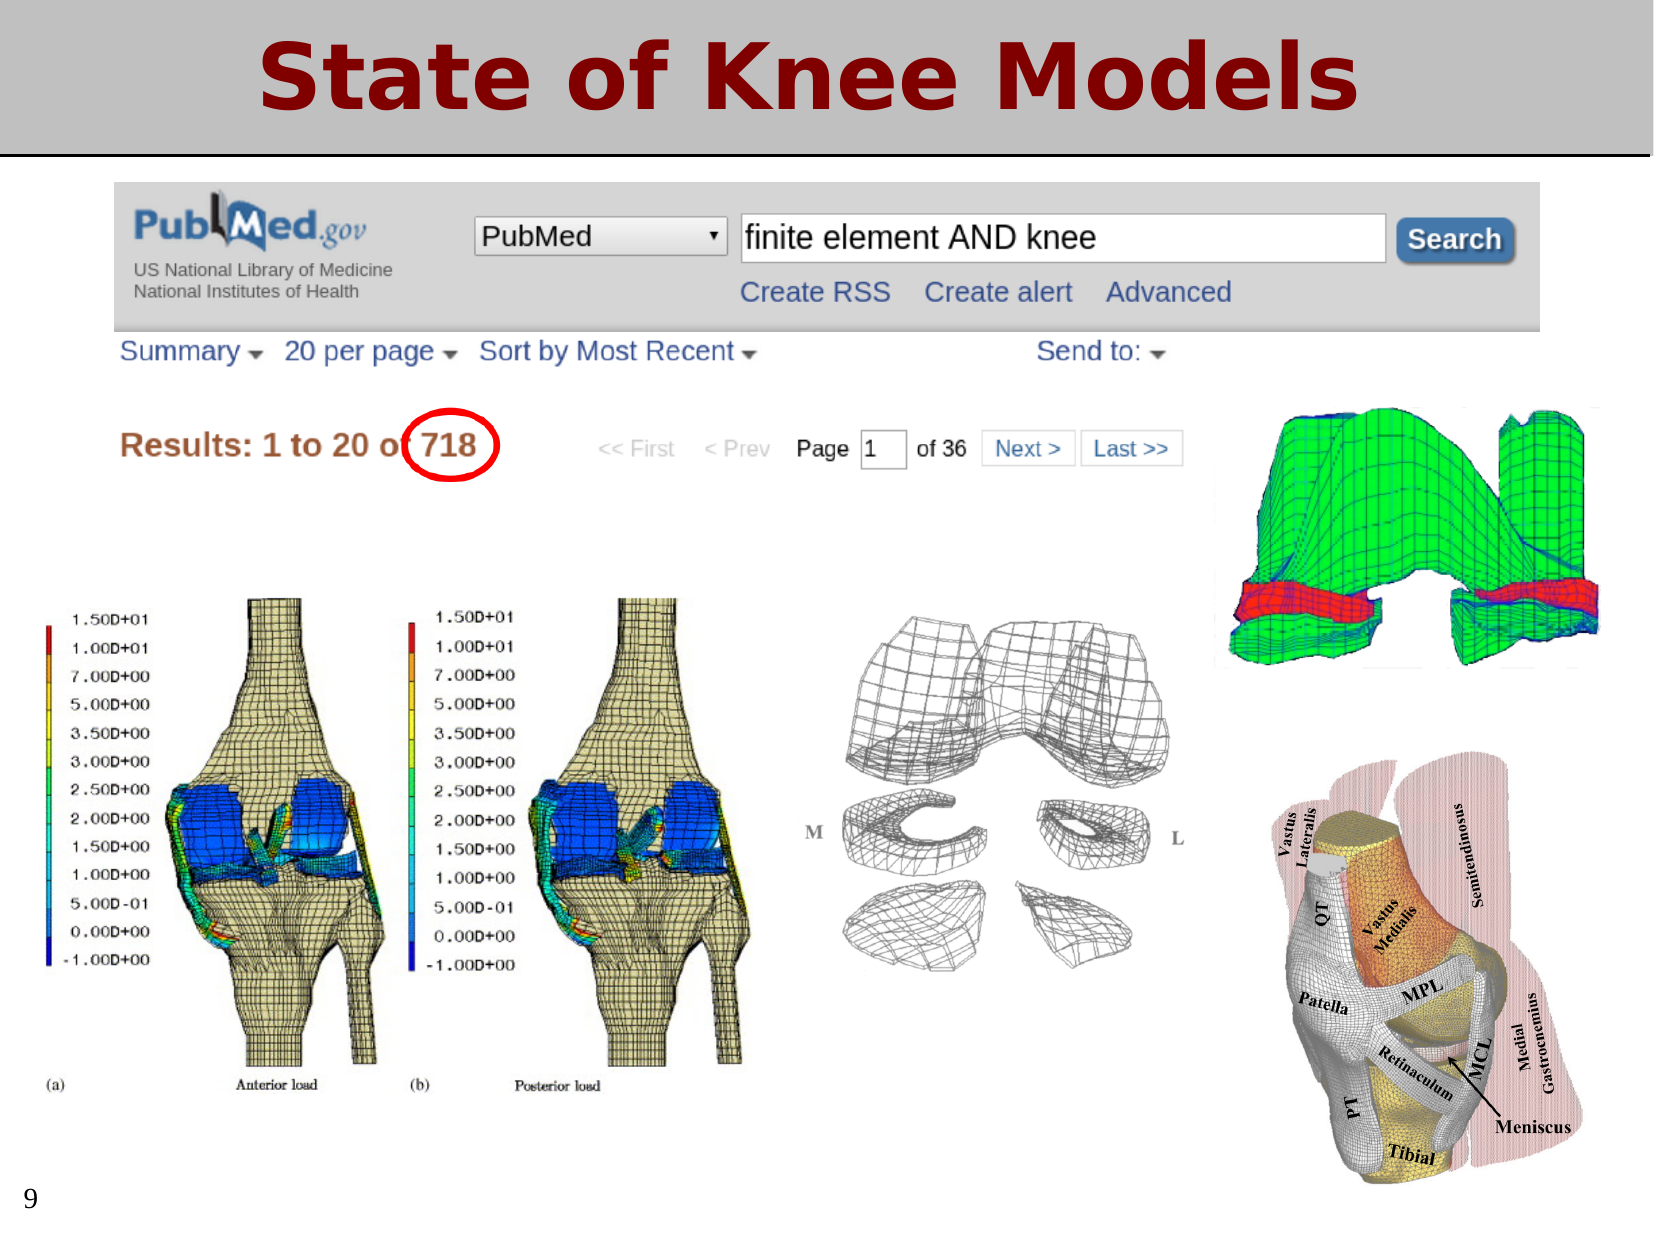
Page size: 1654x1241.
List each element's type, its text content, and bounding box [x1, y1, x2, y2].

text_box State of Knee Models [0, 24, 1651, 132]
text_box [0, 0, 1654, 156]
picture [1251, 746, 1600, 1195]
picture [106, 182, 1540, 482]
picture [1213, 406, 1602, 670]
picture [795, 605, 1194, 984]
picture [45, 597, 753, 1094]
